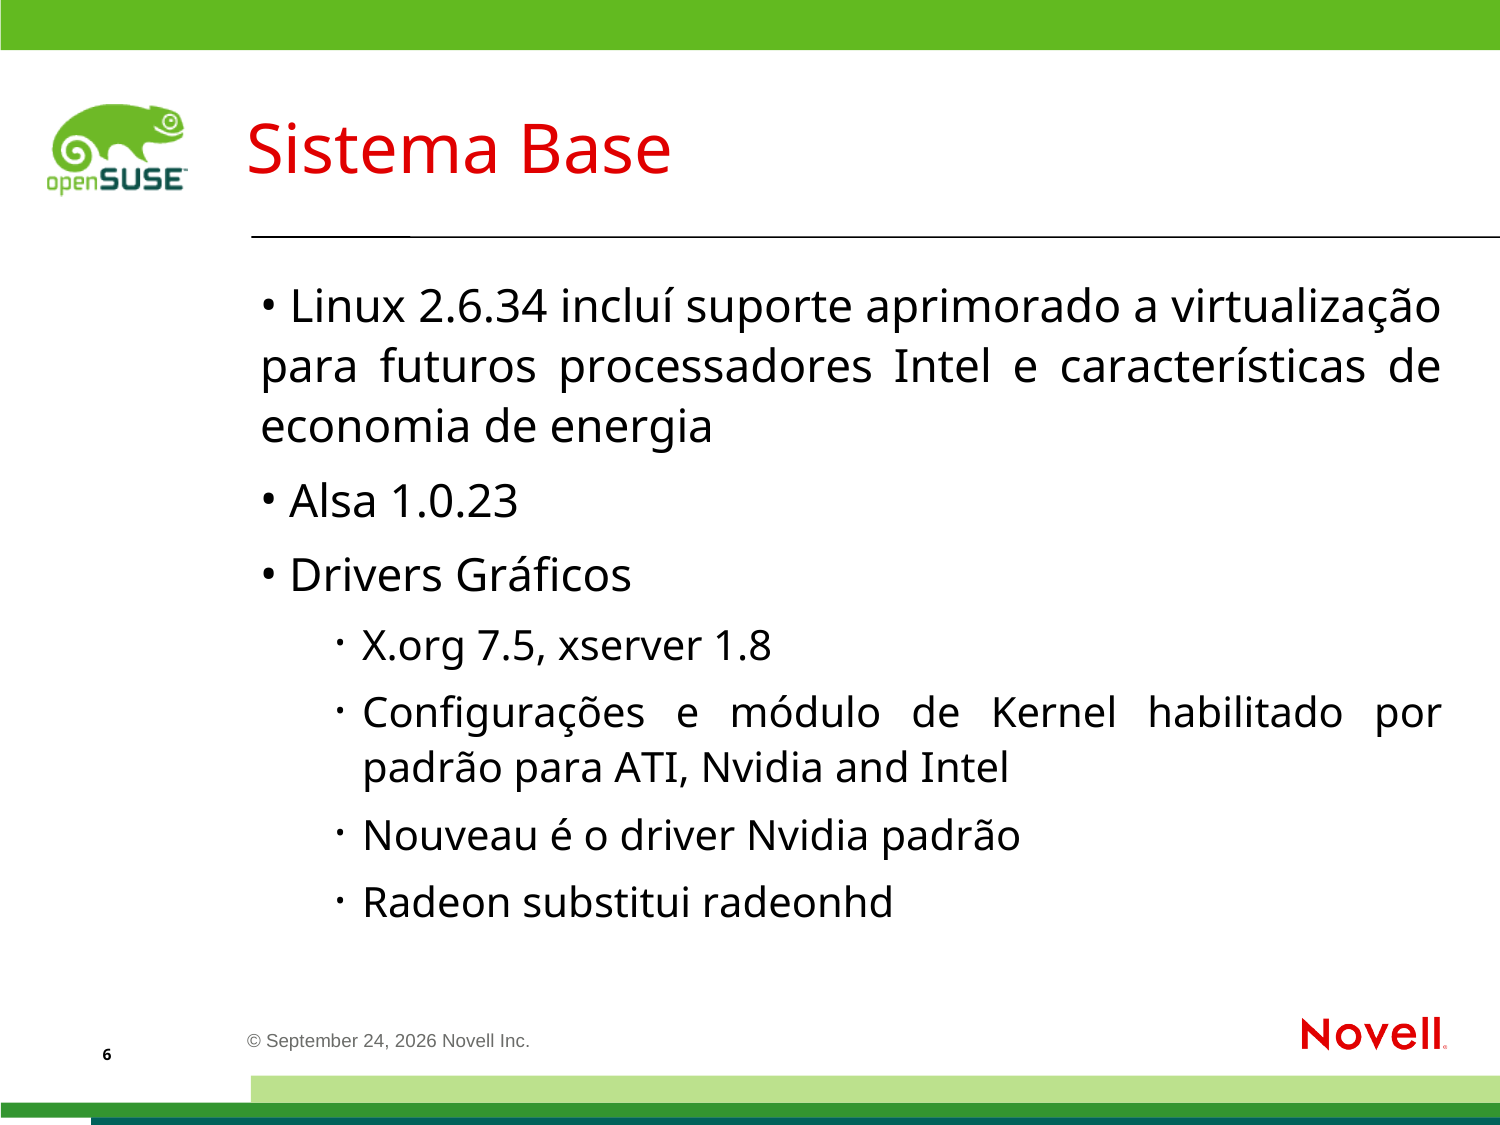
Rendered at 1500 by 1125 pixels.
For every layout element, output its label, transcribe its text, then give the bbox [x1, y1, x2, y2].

picture [47, 104, 188, 197]
title Sistema Base [246, 60, 1409, 239]
list Linux 2.6.34 incluí suporte aprimorado a virtualização para futuros processadores Intel e características de economia de energia Alsa 1.0.23 Drivers Gráficos X.org 7.5, xserver 1.8 Configurações e módulo de Kernel habilitado por padrão para ATI, Nvidia and Intel Nouveau é o driver Nvidia padrão Radeon substitui radeonhd [245, 267, 1458, 1026]
picture [1295, 1026, 1453, 1056]
